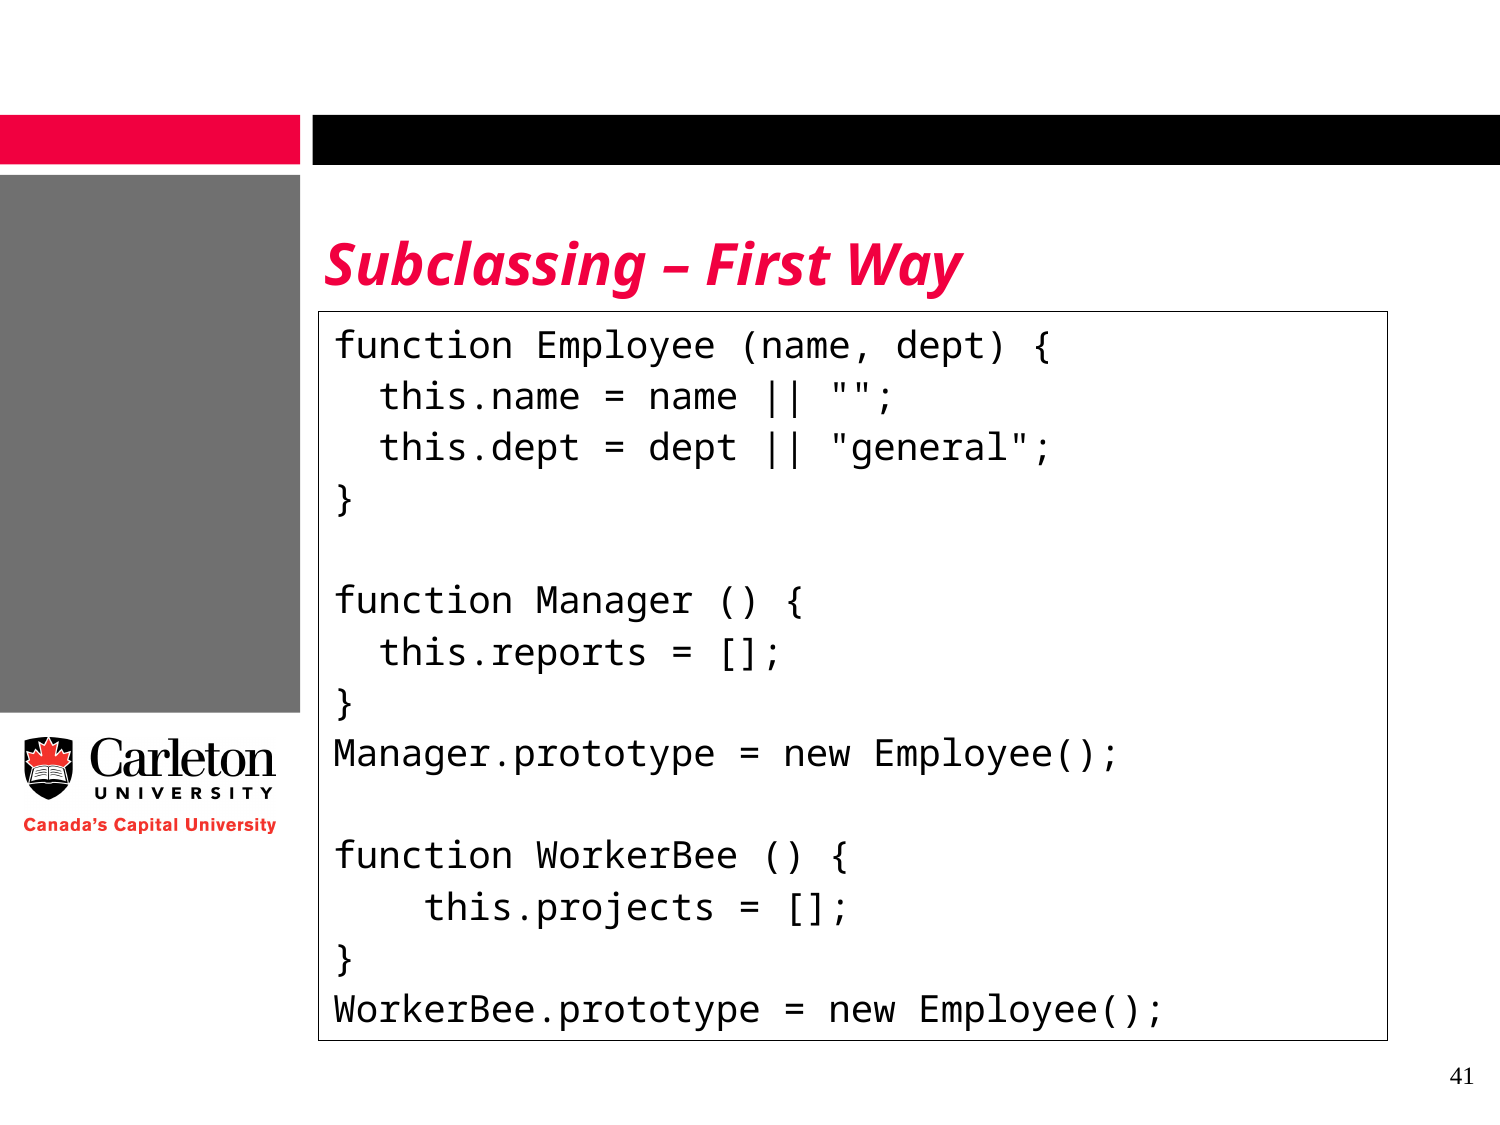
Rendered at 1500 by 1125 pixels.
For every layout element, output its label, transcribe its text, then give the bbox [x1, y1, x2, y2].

title Subclassing – First Way [324, 187, 1450, 338]
picture [24, 737, 276, 834]
text_box function Employee (name, dept) { this.name = name || ""; this.dept = dept || "general"; } function Manager () { this.reports = []; } Manager.prototype = new Employee(); function WorkerBee () { this.projects = []; } WorkerBee.prototype = new Employee(); [318, 311, 1388, 976]
